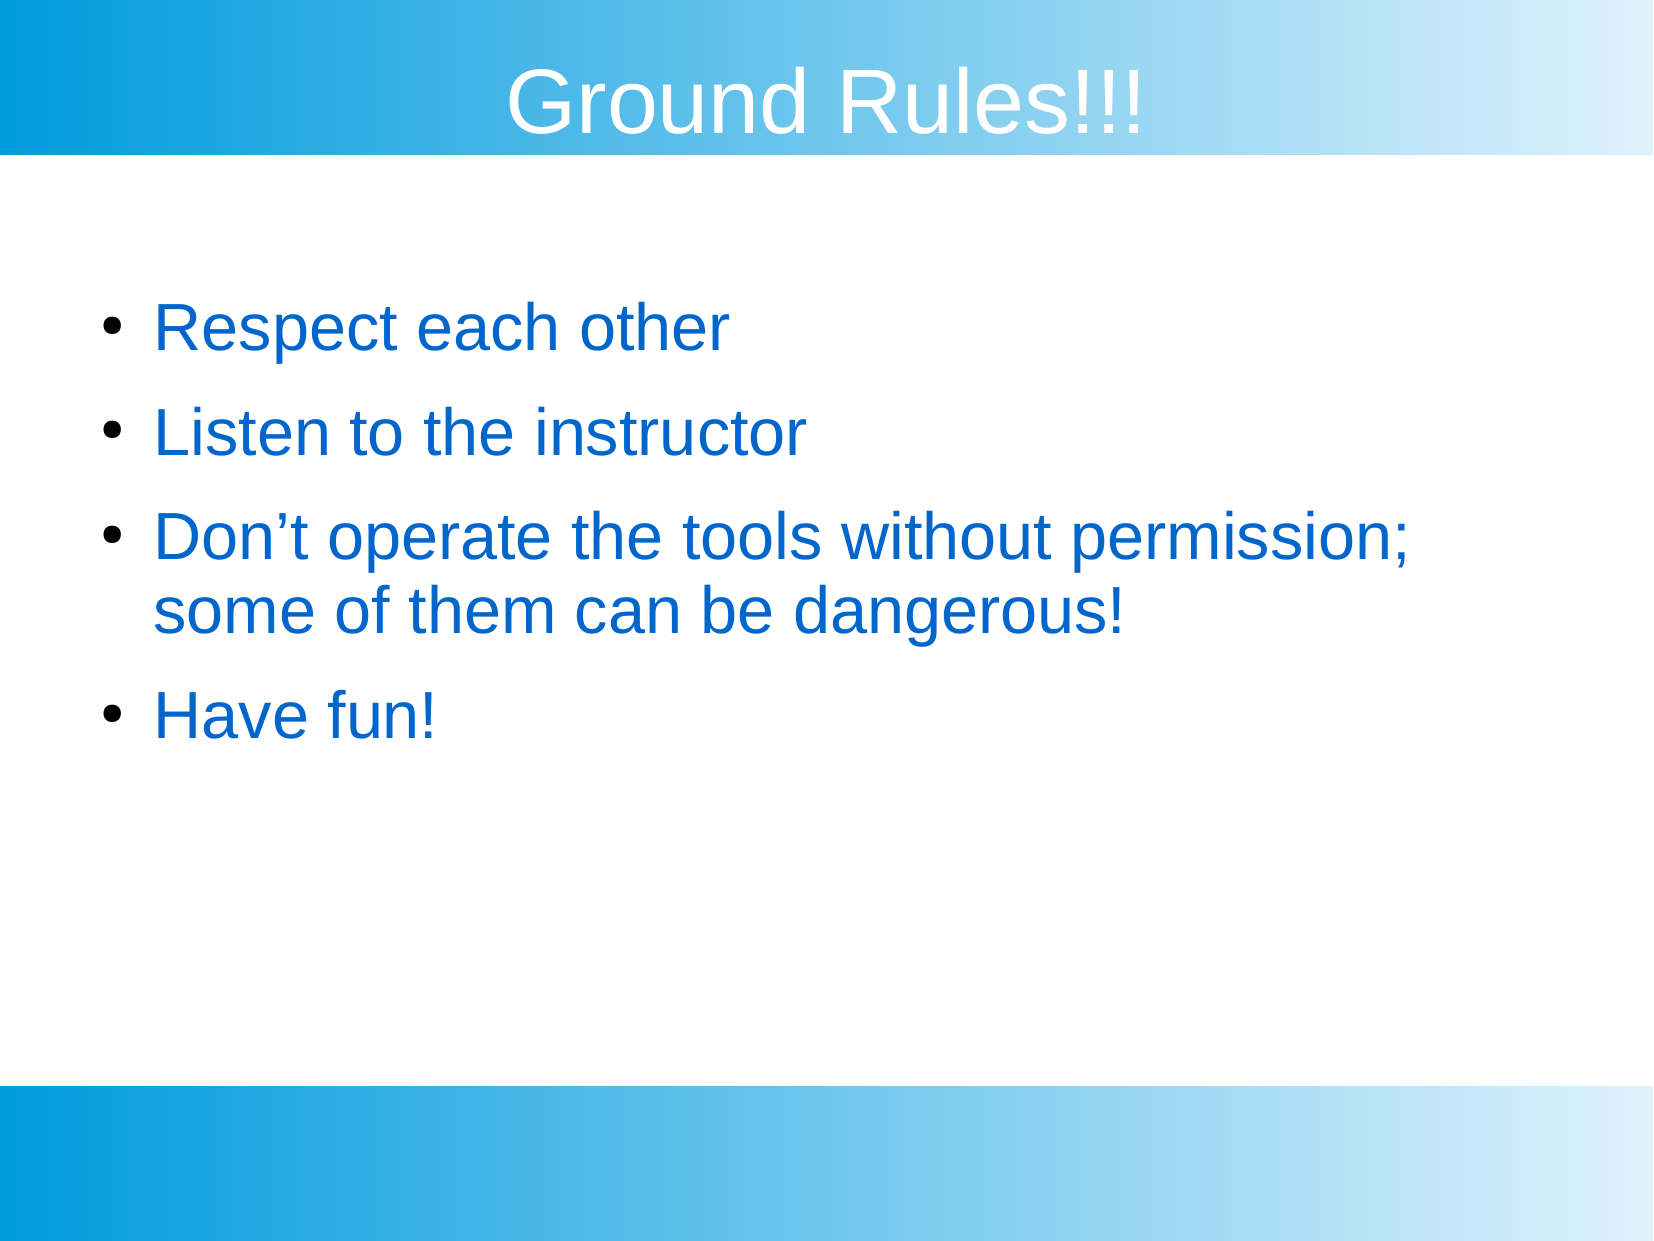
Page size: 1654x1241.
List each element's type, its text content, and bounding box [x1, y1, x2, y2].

title Ground Rules!!! [82, 49, 1571, 155]
list Respect each other Listen to the instructor Don’t operate the tools without permission; some of them can be dangerous! Have fun! [82, 290, 1571, 1010]
